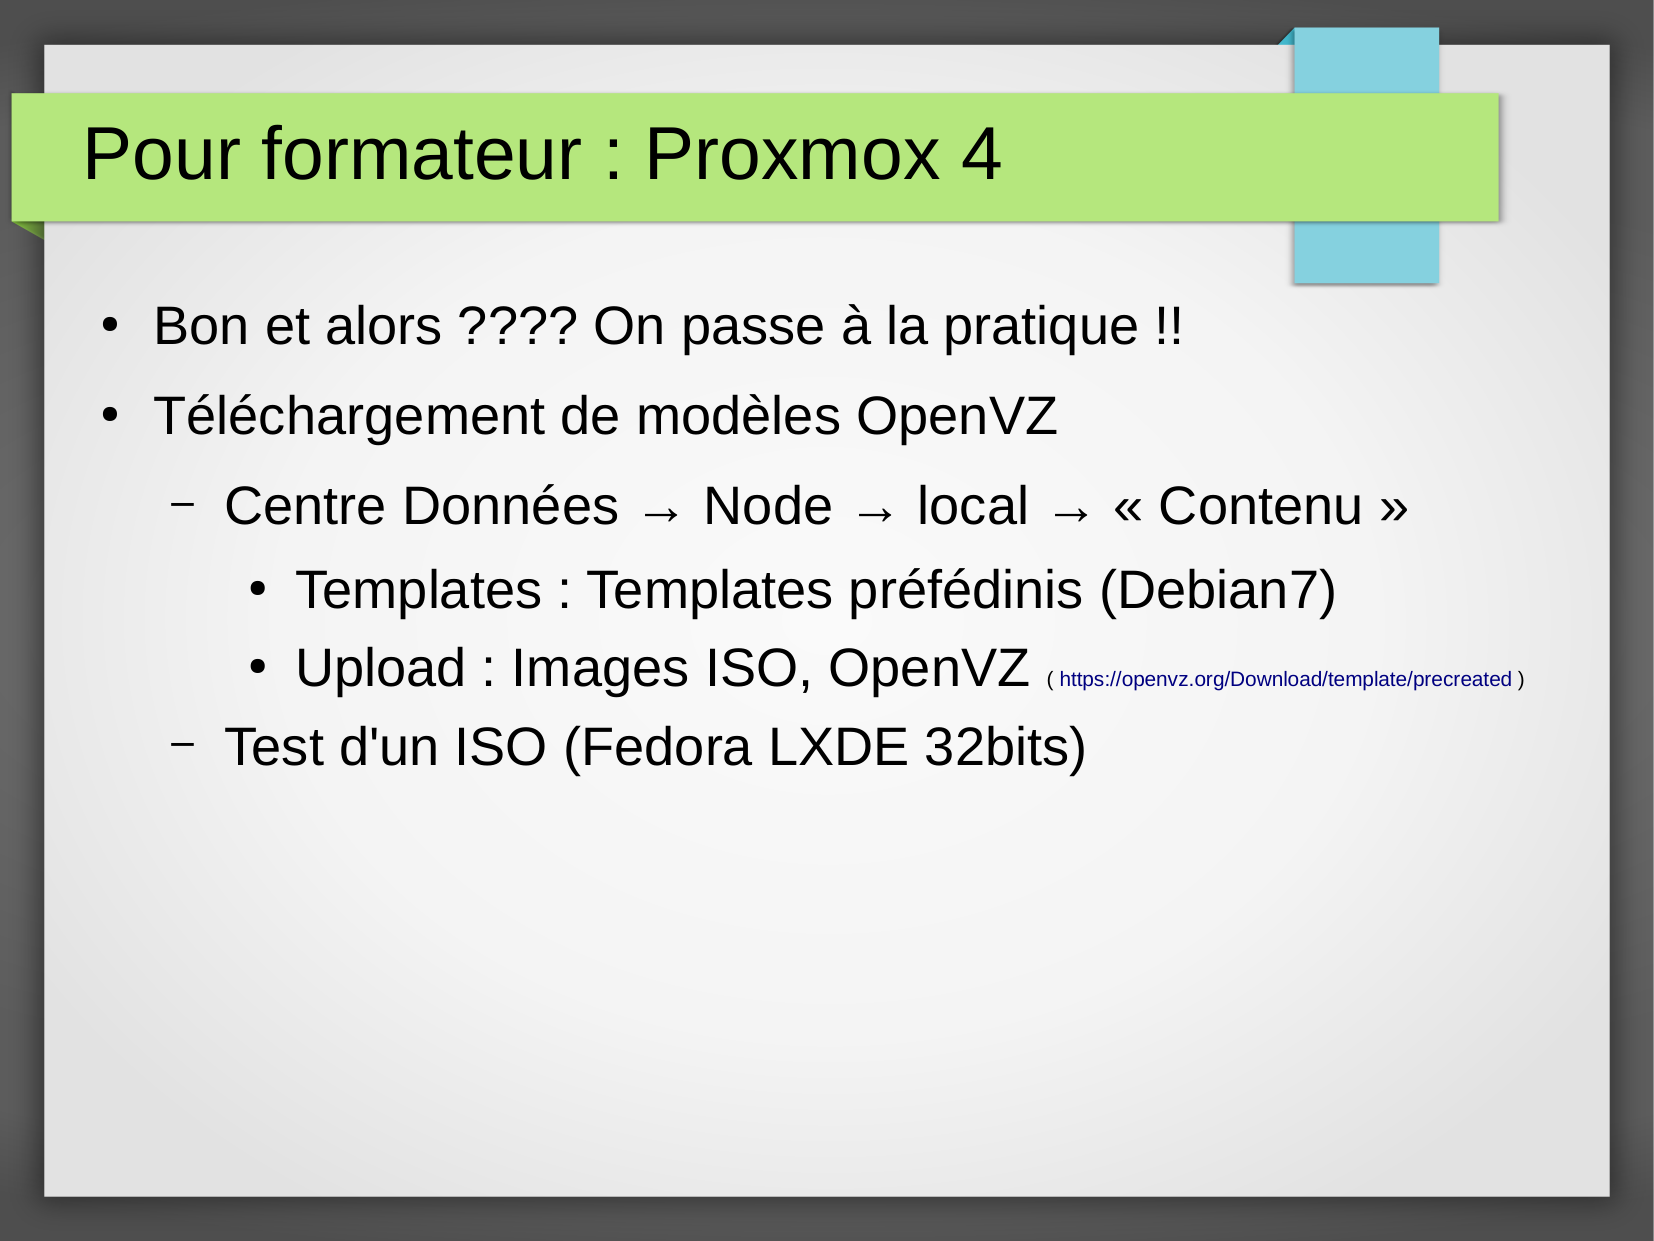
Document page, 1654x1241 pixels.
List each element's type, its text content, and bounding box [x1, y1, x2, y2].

picture [0, 0, 1654, 1241]
list Bon et alors ???? On passe à la pratique !! Téléchargement de modèles OpenVZ Centre Données → Node → local → « Contenu » Templates : Templates préfédinis (Debian7) Upload : Images ISO, OpenVZ ( https://openvz.org/Download/template/precreated ) Test d'un ISO (Fedora LXDE 32bits) [82, 295, 1571, 1015]
title Pour formateur : Proxmox 4 [82, 94, 1264, 213]
